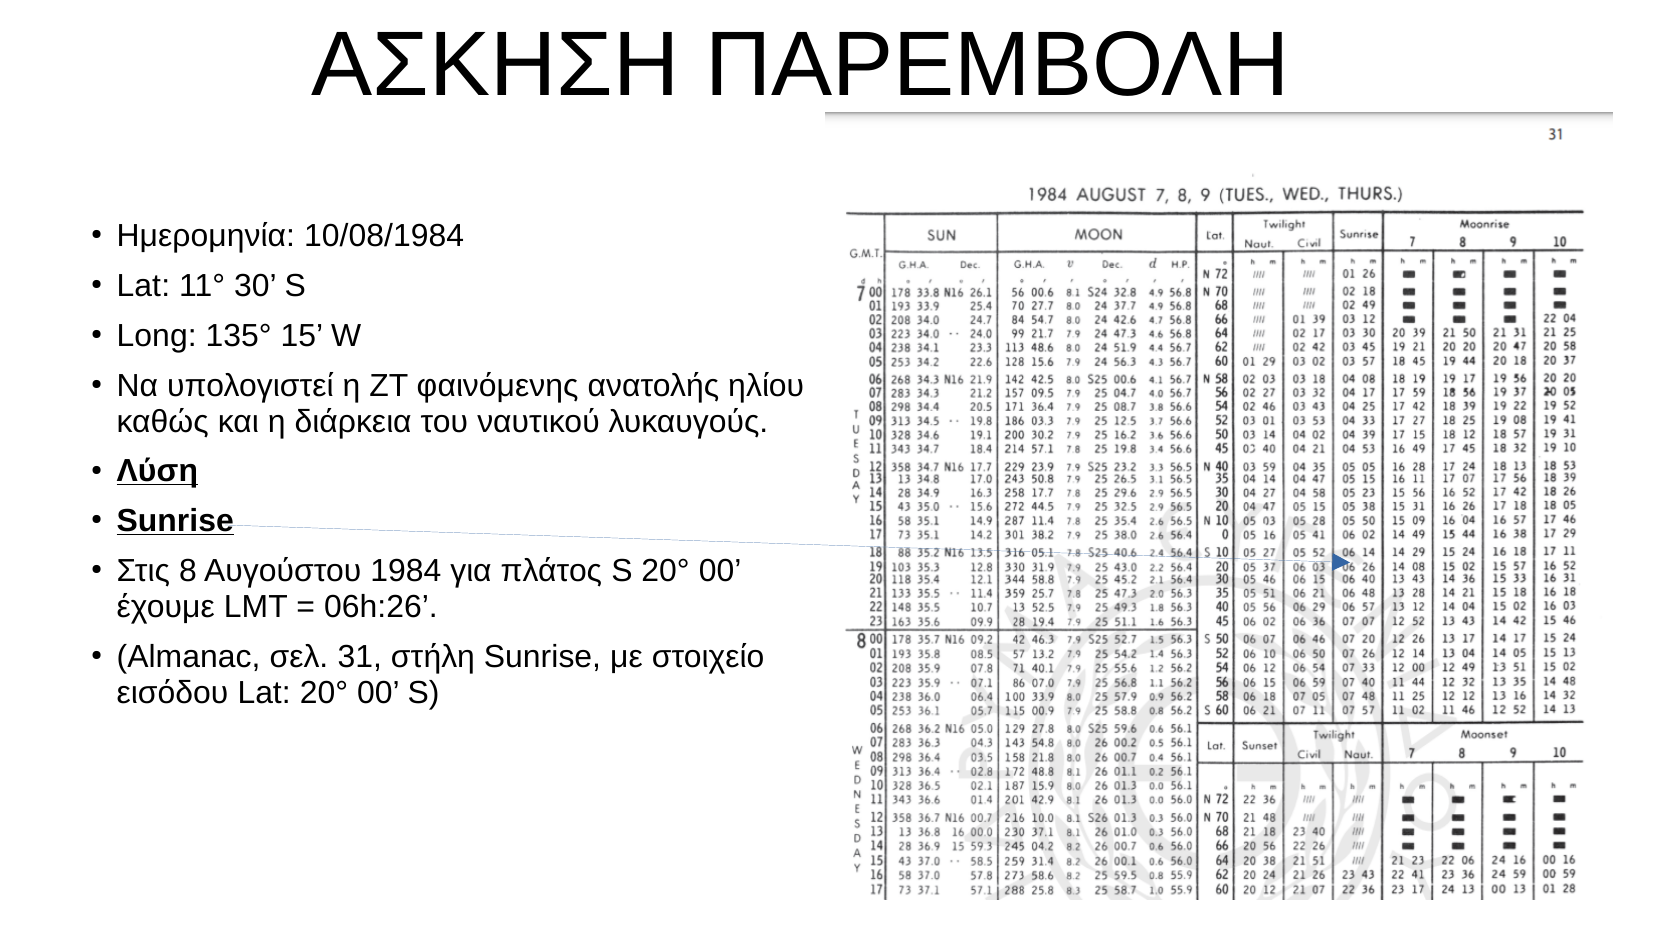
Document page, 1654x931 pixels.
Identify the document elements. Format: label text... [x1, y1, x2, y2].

list Ημερομηνία: 10/08/1984 Lat: 11° 30’ S Long: 135° 15’ W Να υπολογιστεί η ΖΤ φαινόμενης ανατολής ηλίου καθώς και η διάρκεια του ναυτικού λυκαυγούς. Λύση Sunrise Στις 8 Αυγούστου 1984 για πλάτος S 20° 00’ έχουμε LMT = 06h:26’. (Almanac, σελ. 31, στήλη Sunrise, με στοιχείο εισόδου Lat: 20° 00’ S) [82, 217, 809, 758]
picture [825, 112, 1613, 901]
title ΑΣΚΗΣΗ ΠΑΡΕΜΒΟΛΗ [82, 12, 1571, 218]
